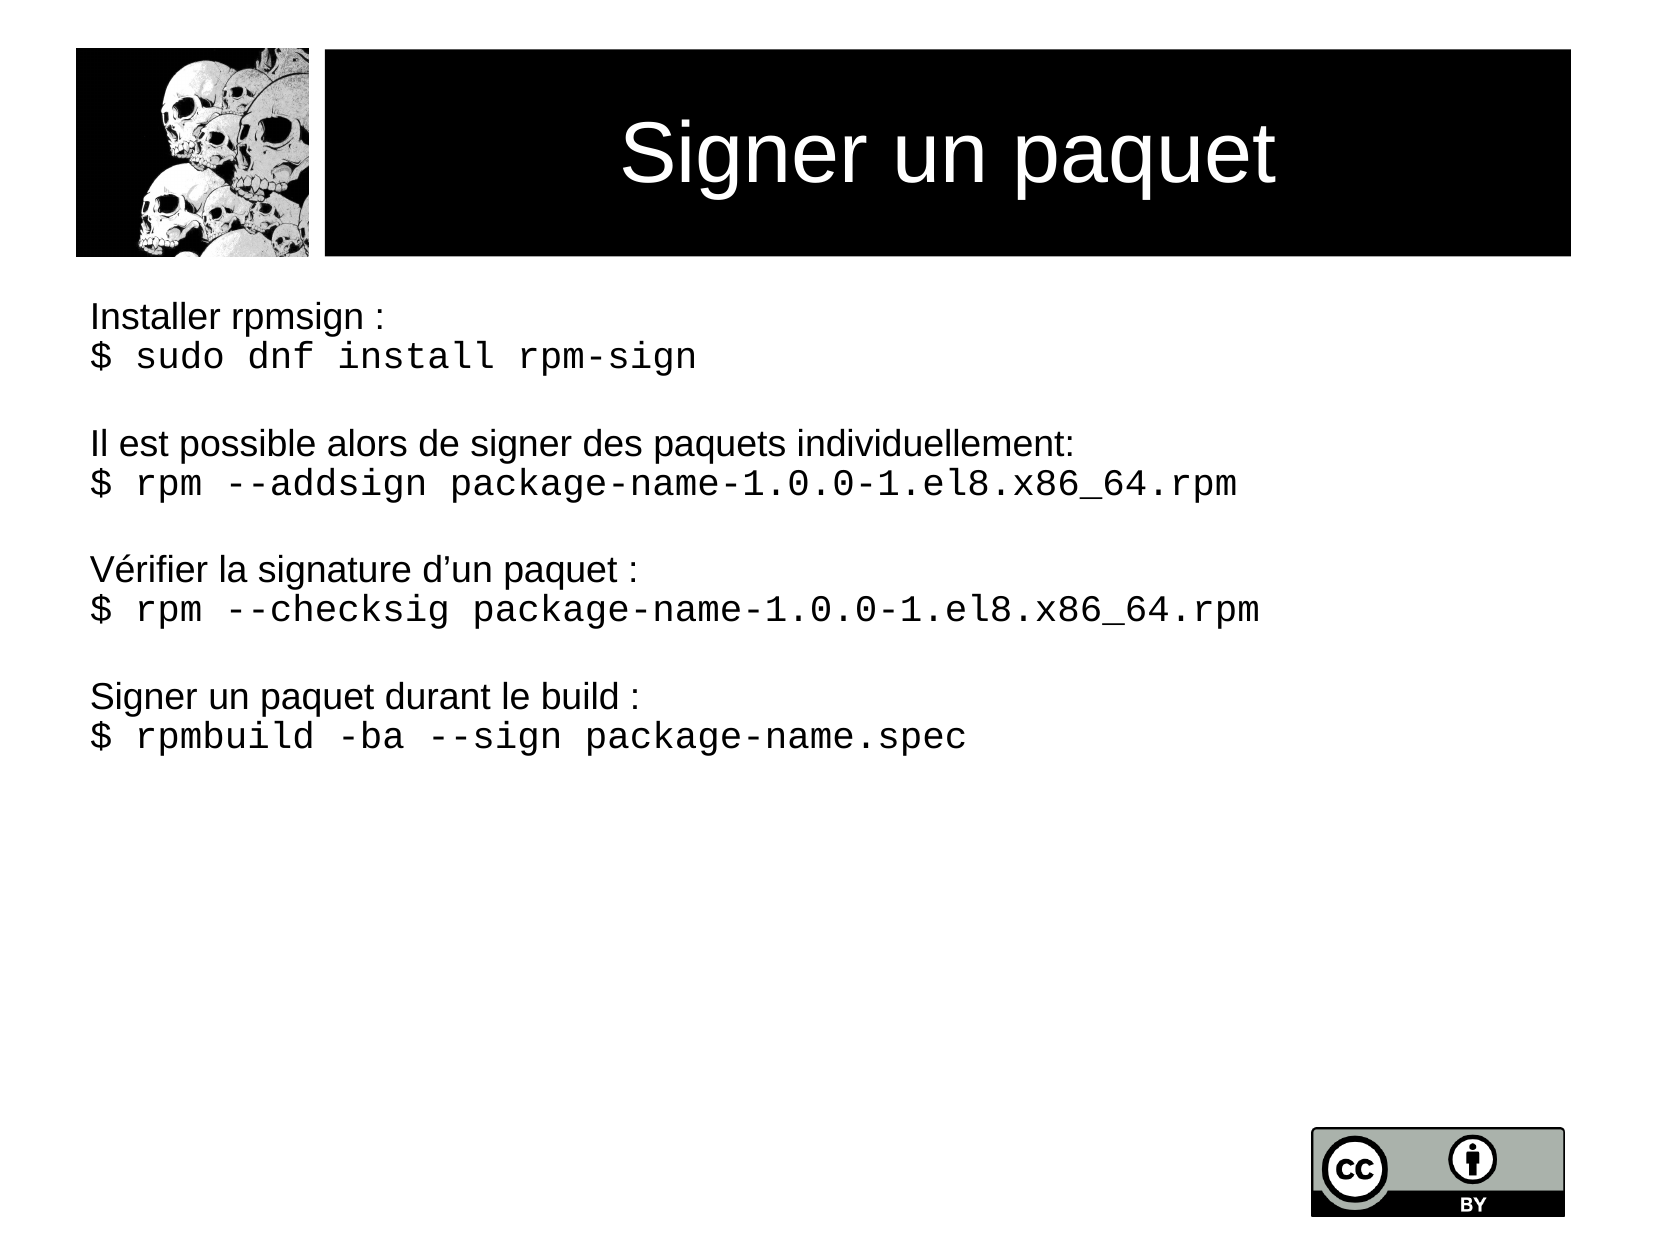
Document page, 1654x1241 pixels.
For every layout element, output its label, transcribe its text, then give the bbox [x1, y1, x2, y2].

picture [1311, 1127, 1565, 1217]
text_box Installer rpmsign : $ sudo dnf install rpm-sign Il est possible alors de signer des paquets individuellement: $ rpm --addsign package-name-1.0.0-1.el8.x86_64.rpm Vérifier la signature d’un paquet : $ rpm --checksig package-name-1.0.0-1.el8.x86_64.rpm Signer un paquet durant le build : $ rpmbuild -ba --sign package-name.spec [75, 288, 1576, 768]
title Signer un paquet [324, 49, 1571, 257]
picture [76, 48, 309, 257]
